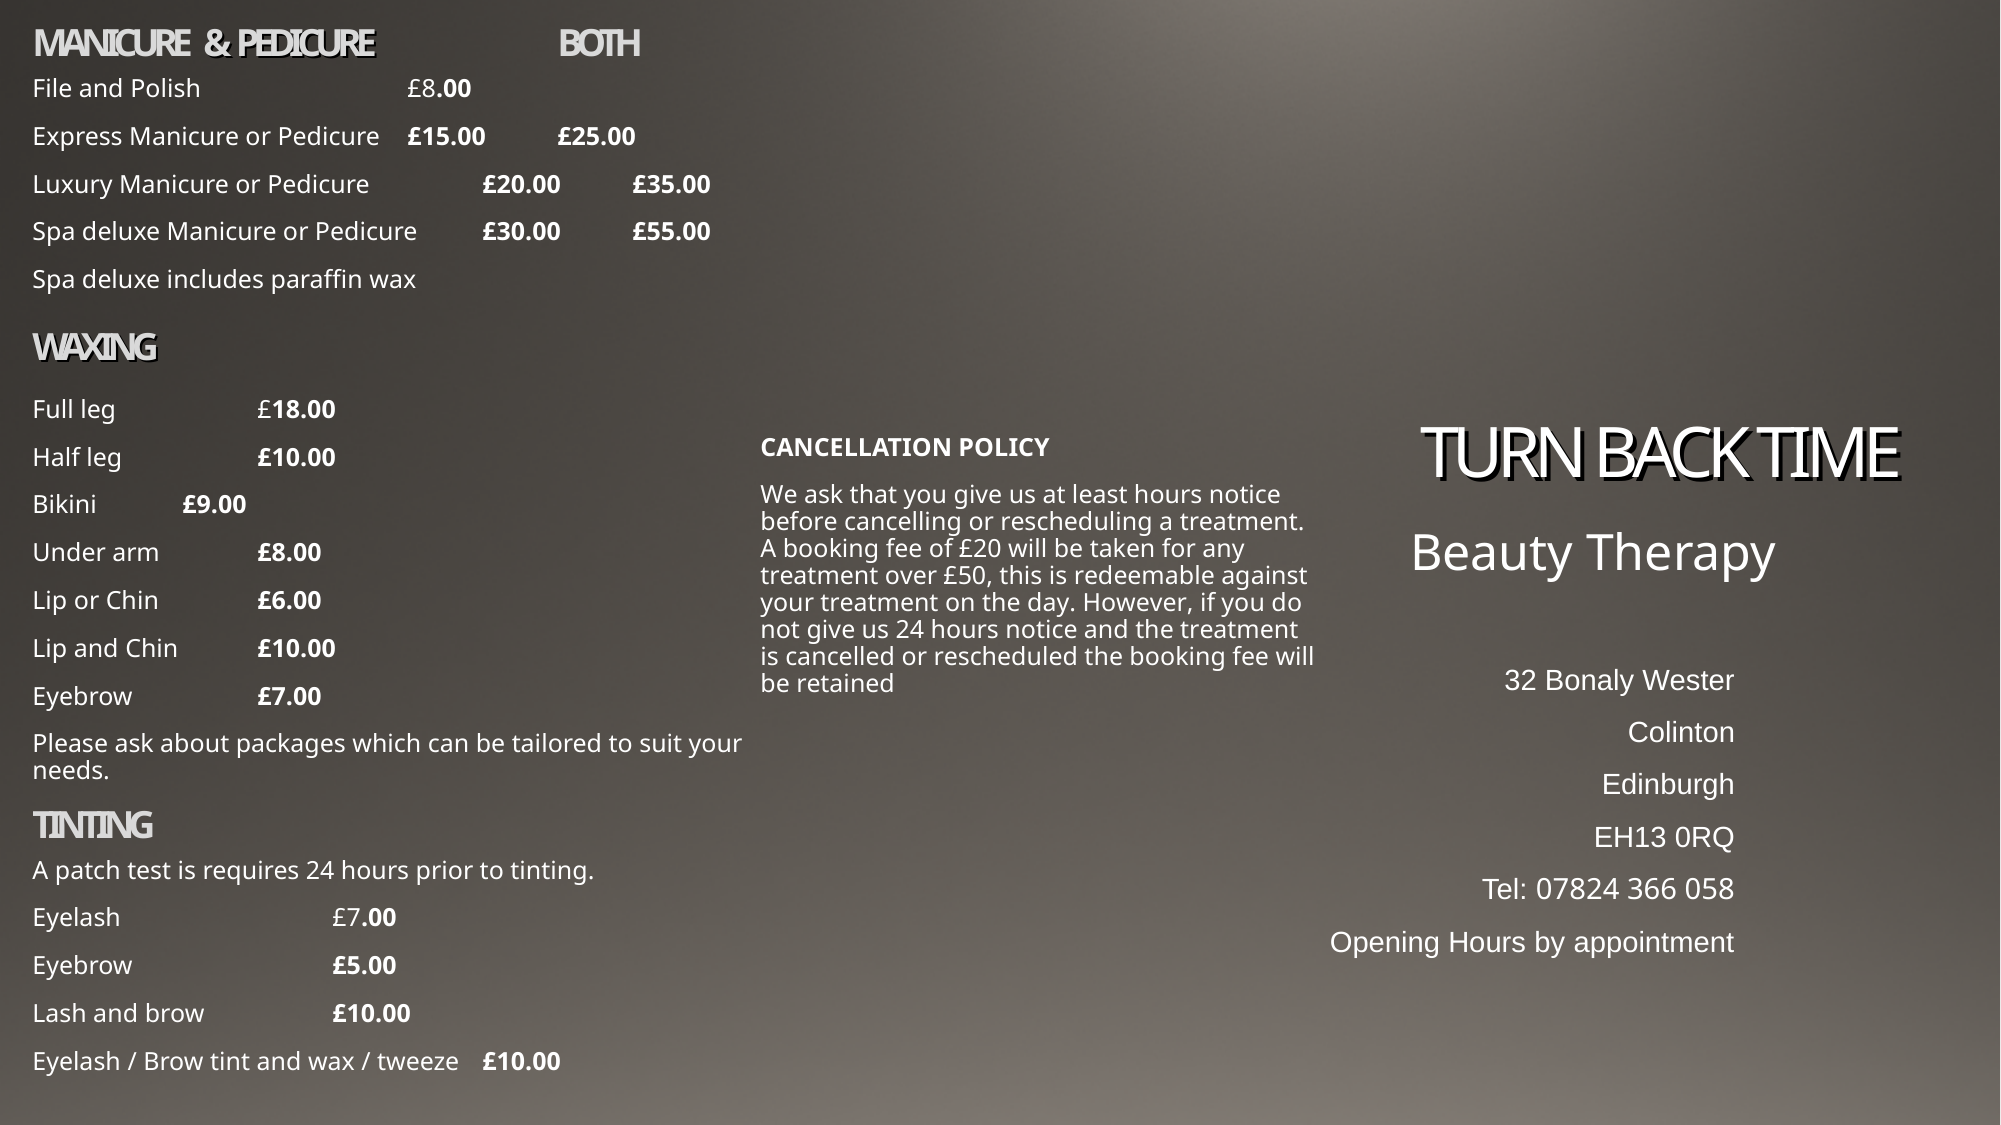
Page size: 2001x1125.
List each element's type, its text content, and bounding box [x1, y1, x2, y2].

text_box CANCELLATION POLICY We ask that you give us at least hours notice before cancelling or rescheduling a treatment. A booking fee of £20 will be taken for any treatment over £50, this is redeemable against your treatment on the day. However, if you do not give us 24 hours notice and the treatment is cancelled or rescheduled the booking fee will be retained [745, 427, 1337, 755]
text_box File and Polish £8.00 Express Manicure or Pedicure £15.00 £25.00 Luxury Manicure or Pedicure £20.00 £35.00 Spa deluxe Manicure or Pedicure £30.00 £55.00 Spa deluxe includes paraffin wax [17, 68, 820, 357]
text_box A patch test is requires 24 hours prior to tinting. Eyelash £7.00 Eyebrow £5.00 Lash and brow £10.00 Eyelash / Brow tint and wax / tweeze £10.00 [17, 850, 820, 1125]
text_box 32 Bonaly Wester Colinton Edinburgh EH13 0RQ Tel: 07824 366 058 Opening Hours by appointment [1314, 657, 1935, 1043]
text_box Full leg £18.00 Half leg £10.00 Bikini £9.00 Under arm £8.00 Lip or Chin £6.00 Lip and Chin £10.00 Eyebrow £7.00 Please ask about packages which can be tailored to suit your needs. [17, 389, 820, 794]
title TURN BACK TIME [1405, 409, 1921, 521]
text_box MANICURE & PEDICURE BOTH [17, 16, 804, 68]
text_box WAXING [17, 357, 224, 389]
text_box TINTING [17, 799, 224, 878]
text_box Beauty Therapy [1395, 520, 1890, 588]
